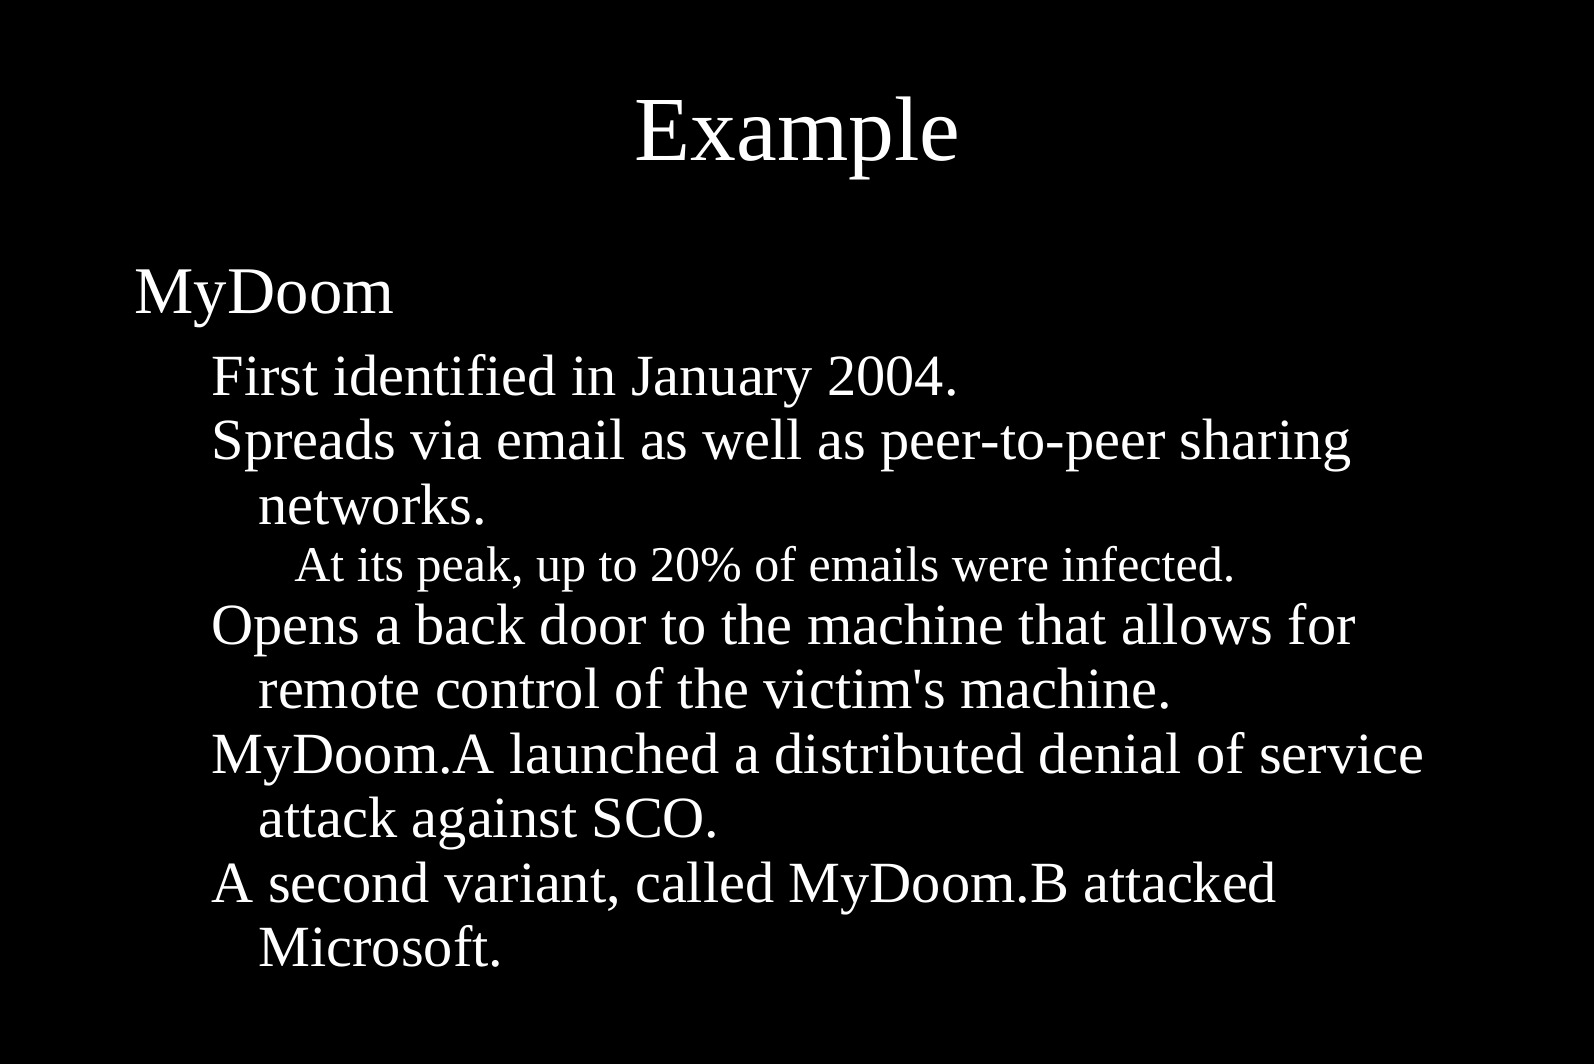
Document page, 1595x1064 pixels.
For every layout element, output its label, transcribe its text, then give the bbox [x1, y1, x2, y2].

title Example [117, 40, 1479, 219]
list MyDoom First identified in January 2004. Spreads via email as well as peer-to-peer sharing networks. At its peak, up to 20% of emails were infected. Opens a back door to the machine that allows for remote control of the victim's machine. MyDoom.A launched a distributed denial of service attack against SCO. A second variant, called MyDoom.B attacked Microsoft. [117, 254, 1479, 1064]
